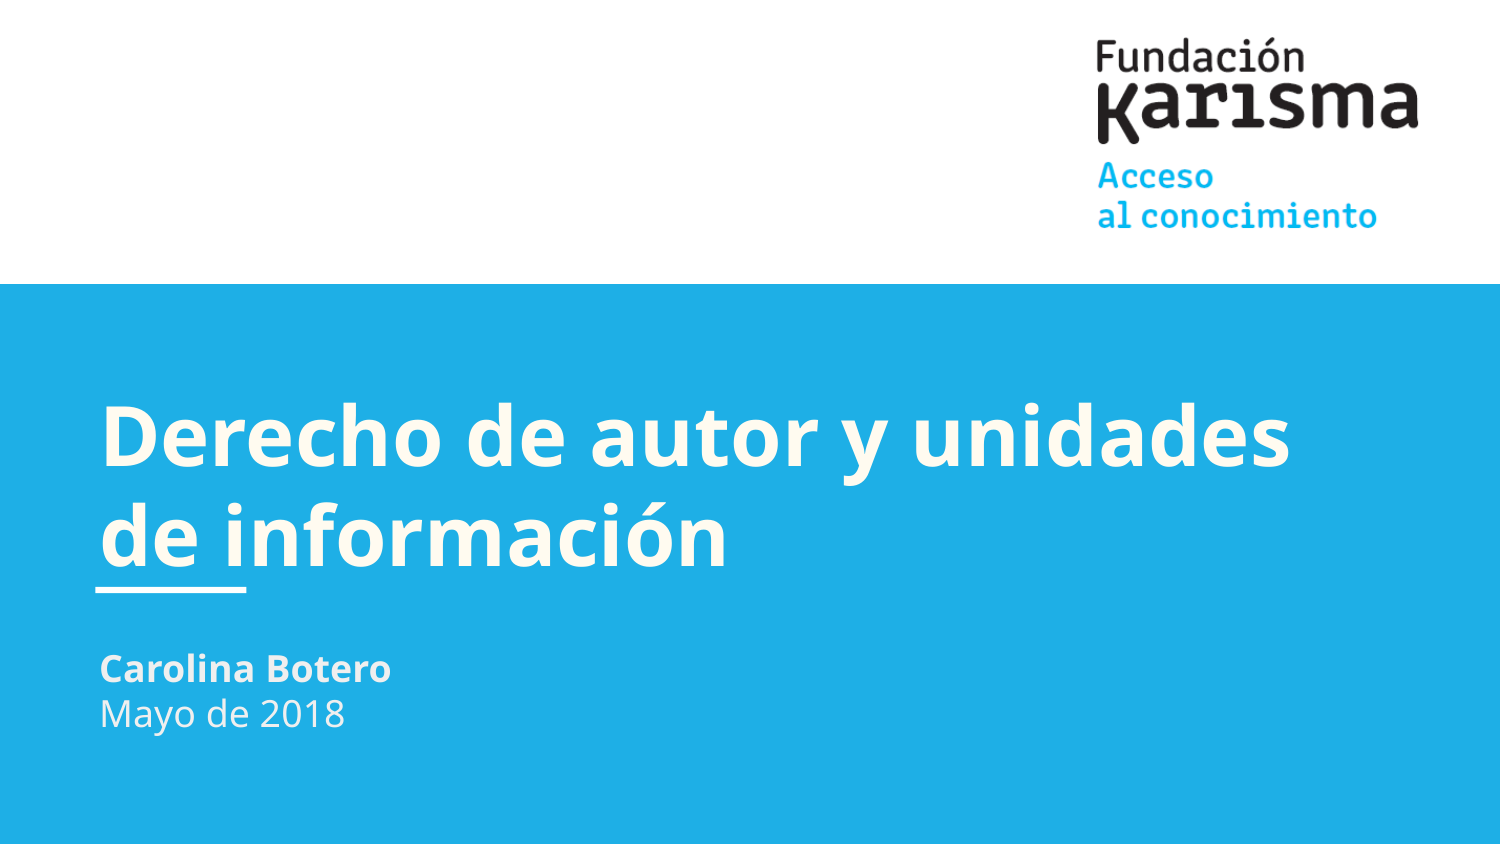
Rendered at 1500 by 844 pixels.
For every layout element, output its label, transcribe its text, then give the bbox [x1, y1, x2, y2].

picture [1057, 21, 1471, 262]
subtitle Carolina Botero Mayo de 2018 [84, 630, 1416, 760]
text_box [0, 0, 1500, 283]
title Derecho de autor y unidades de información [84, 348, 1416, 598]
